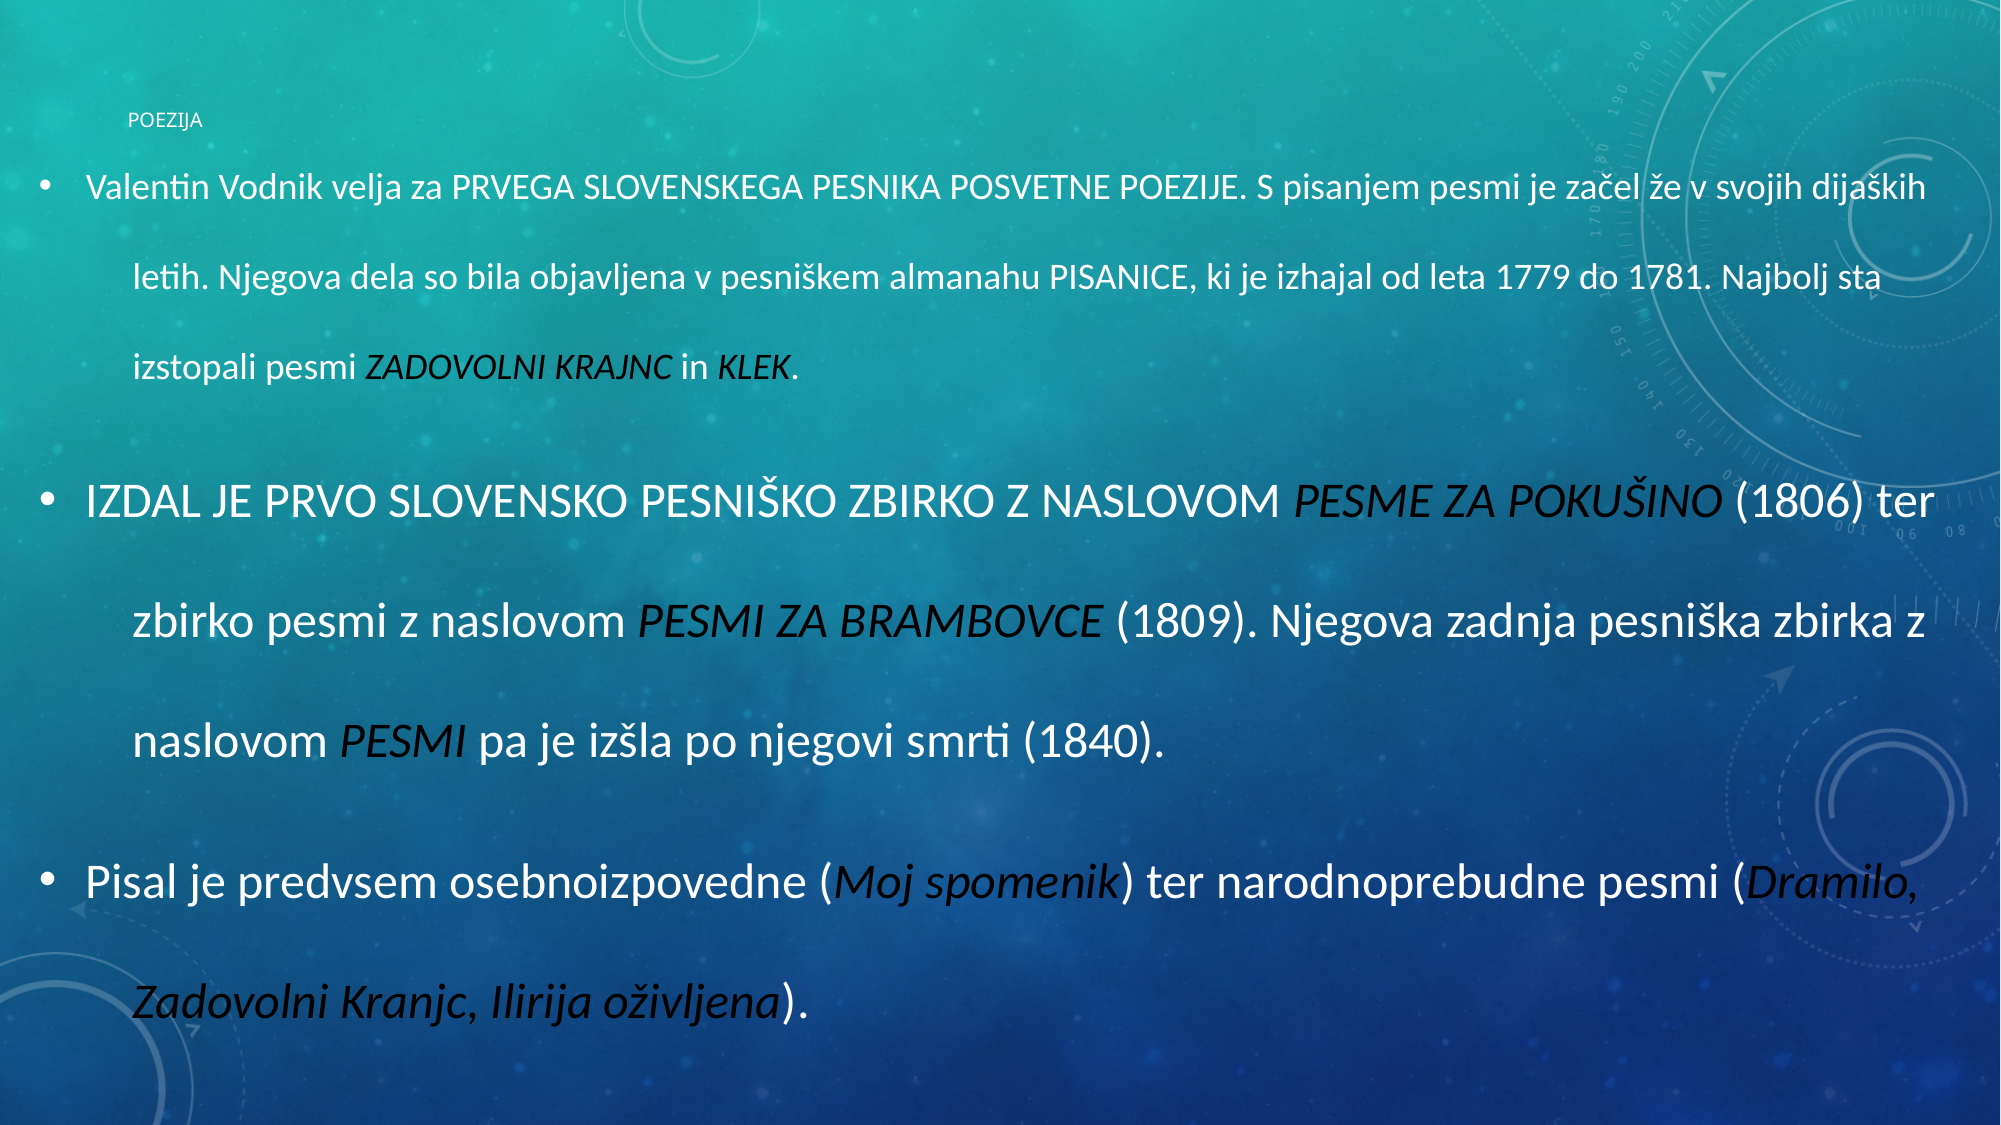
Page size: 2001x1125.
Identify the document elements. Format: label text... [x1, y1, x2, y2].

list Valentin Vodnik velja za PRVEGA SLOVENSKEGA PESNIKA POSVETNE POEZIJE. S pisanjem pesmi je začel že v svojih dijaških letih. Njegova dela so bila objavljena v pesniškem almanahu PISANICE, ki je izhajal od leta 1779 do 1781. Najbolj sta izstopali pesmi ZADOVOLNI KRAJNC in KLEK. IZDAL JE PRVO SLOVENSKO PESNIŠKO ZBIRKO Z NASLOVOM PESME ZA POKUŠINO (1806) ter zbirko pesmi z naslovom PESMI ZA BRAMBOVCE (1809). Njegova zadnja pesniška zbirka z naslovom PESMI pa je izšla po njegovi smrti (1840). Pisal je predvsem osebnoizpovedne (Moj spomenik) ter narodnoprebudne pesmi (Dramilo, Zadovolni Kranjc, Ilirija oživljena). [23, 2, 1977, 1125]
